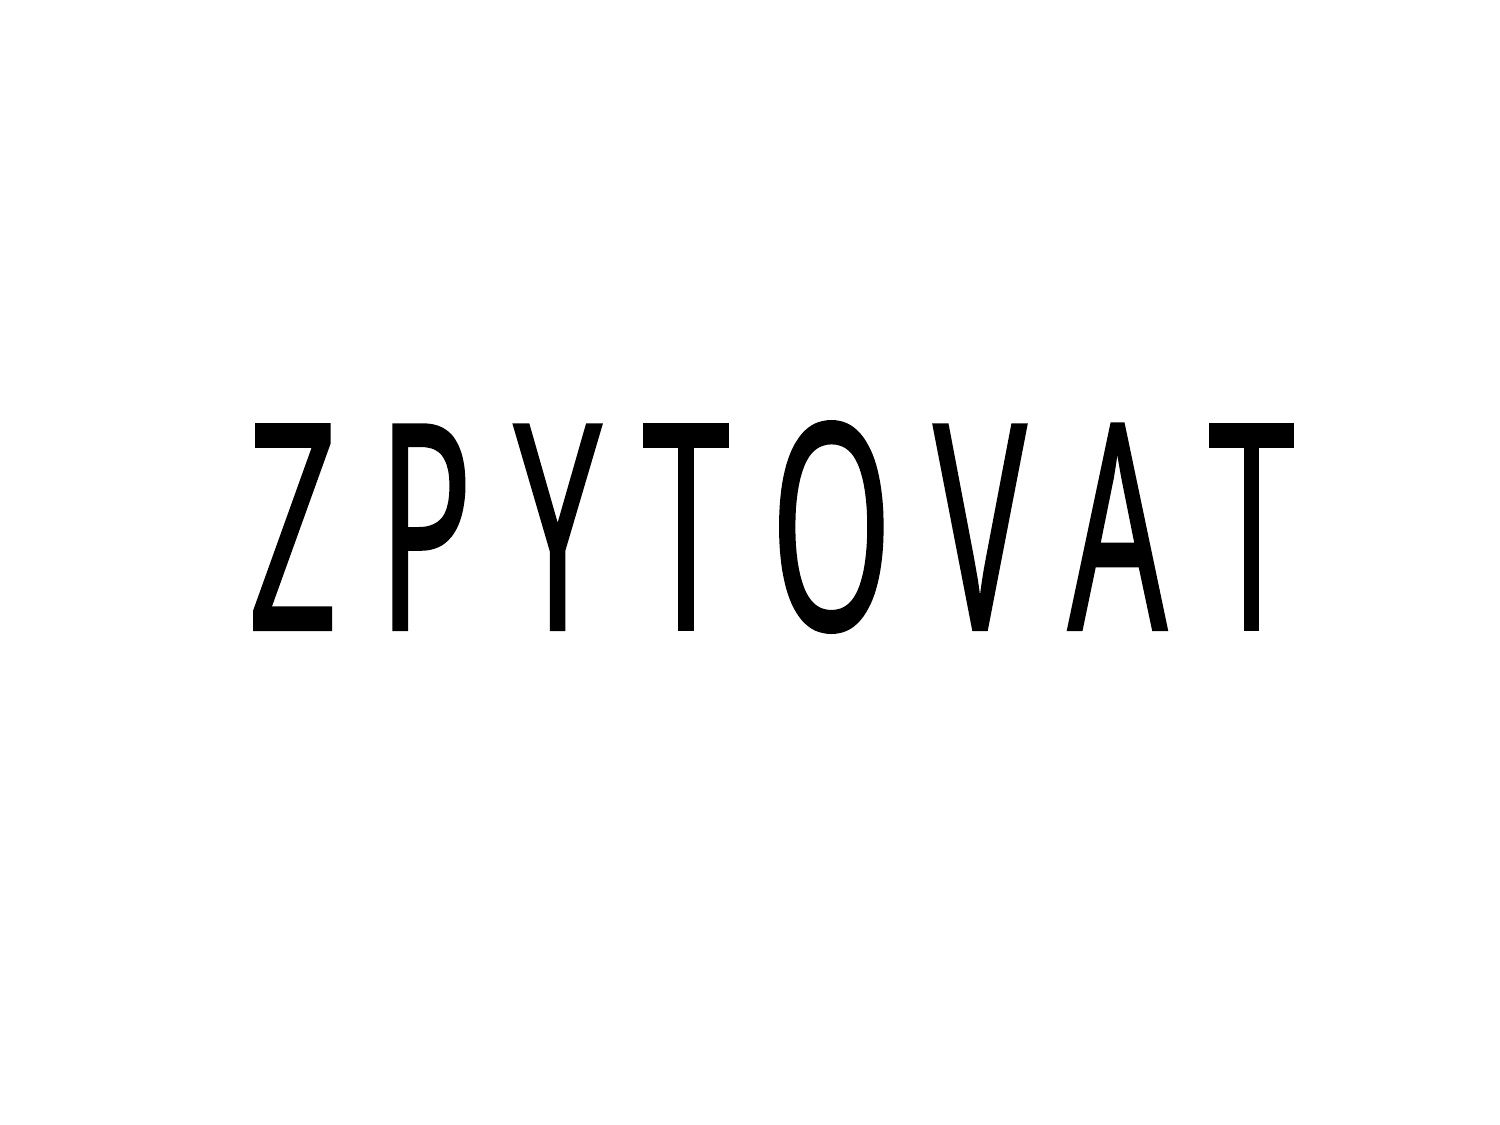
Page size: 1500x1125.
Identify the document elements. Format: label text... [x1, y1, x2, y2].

text_box Z P Y T O V A T [933, 424, 1027, 631]
text_box Z P Y T O V A T [1209, 424, 1294, 631]
text_box Z P Y T O V A T [779, 420, 883, 634]
text_box Z P Y T O V A T [644, 424, 728, 631]
text_box Z P Y T O V A T [253, 423, 332, 631]
text_box Z P Y T O V A T [513, 424, 602, 631]
text_box Z P Y T O V A T [393, 424, 465, 631]
text_box Z P Y T O V A T [1067, 423, 1168, 631]
